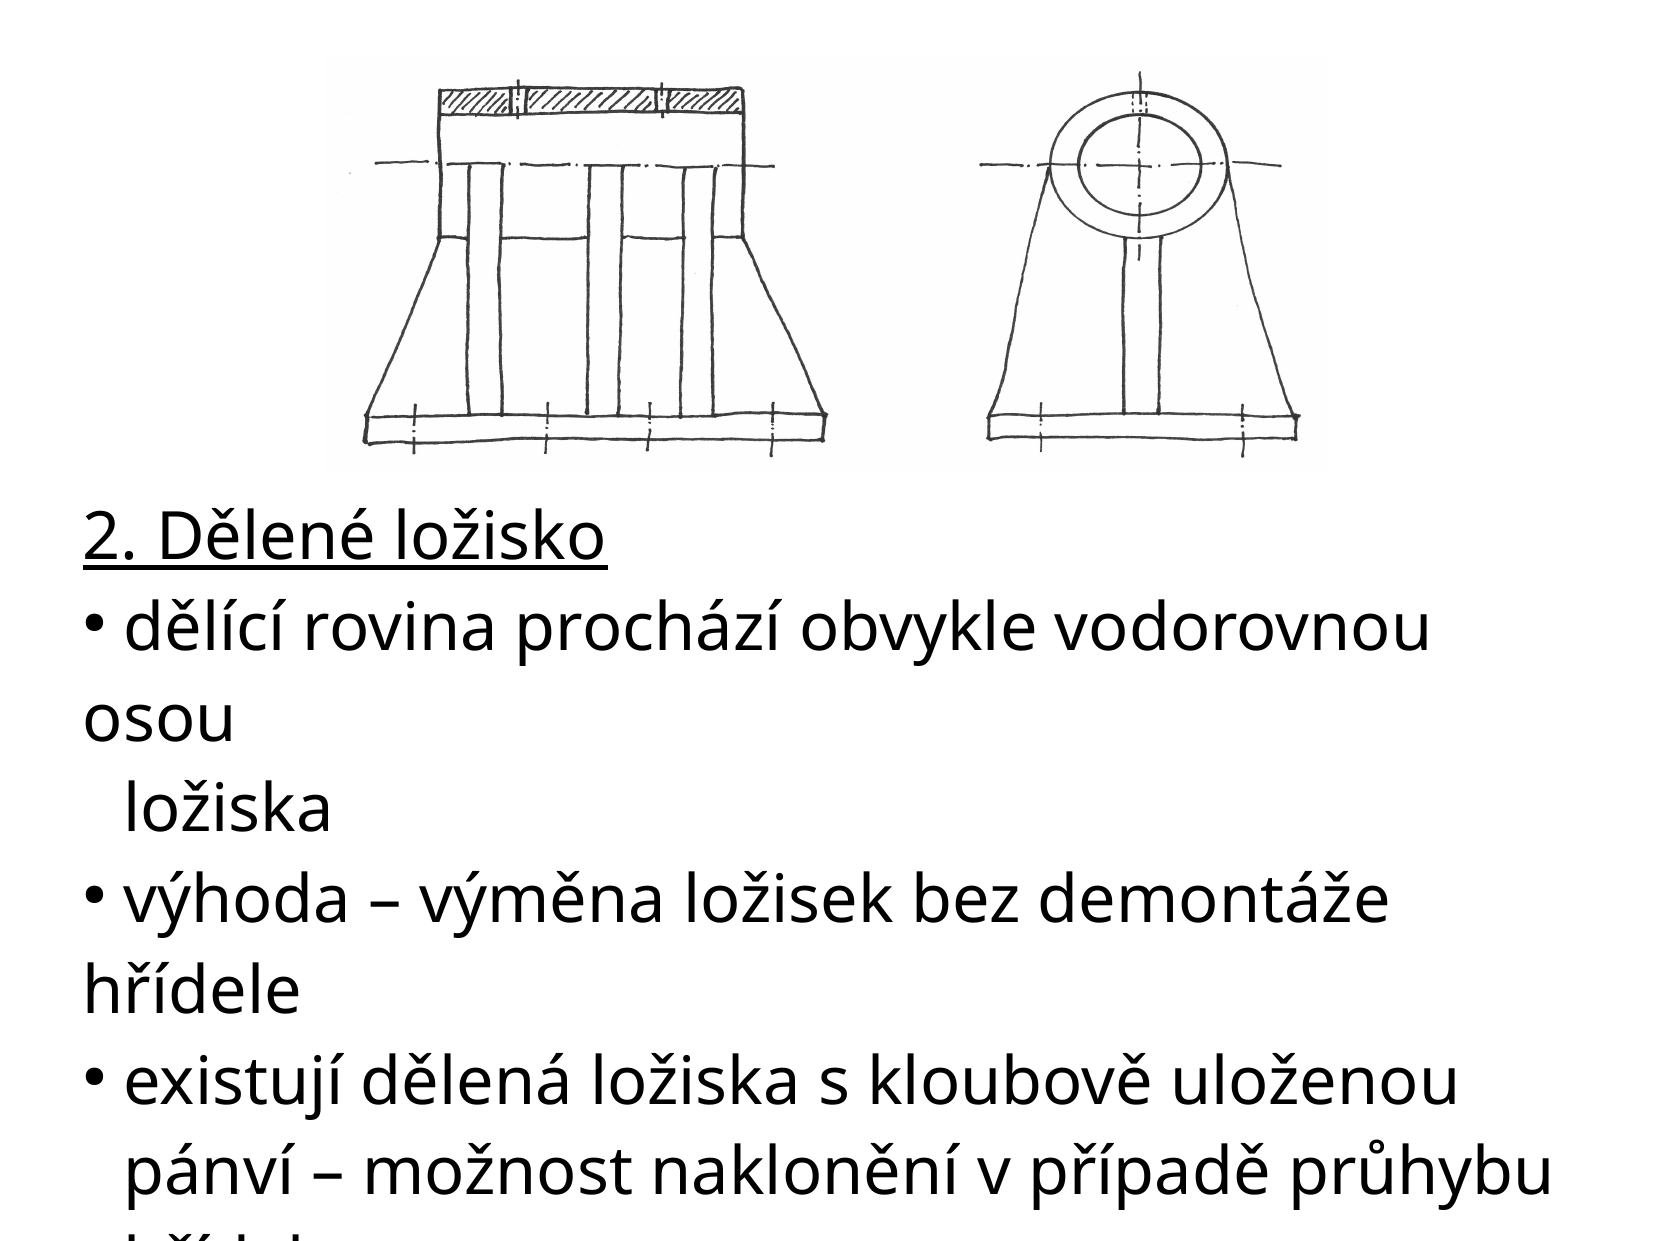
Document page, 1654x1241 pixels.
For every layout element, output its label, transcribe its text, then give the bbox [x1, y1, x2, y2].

picture [324, 58, 1329, 473]
subtitle 2. Dělené ložisko dělící rovina prochází obvykle vodorovnou osou ložiska výhoda – výměna ložisek bez demontáže hřídele existují dělená ložiska s kloubově uloženou pánví – možnost naklonění v případě průhybu hřídele [82, 36, 1571, 1122]
